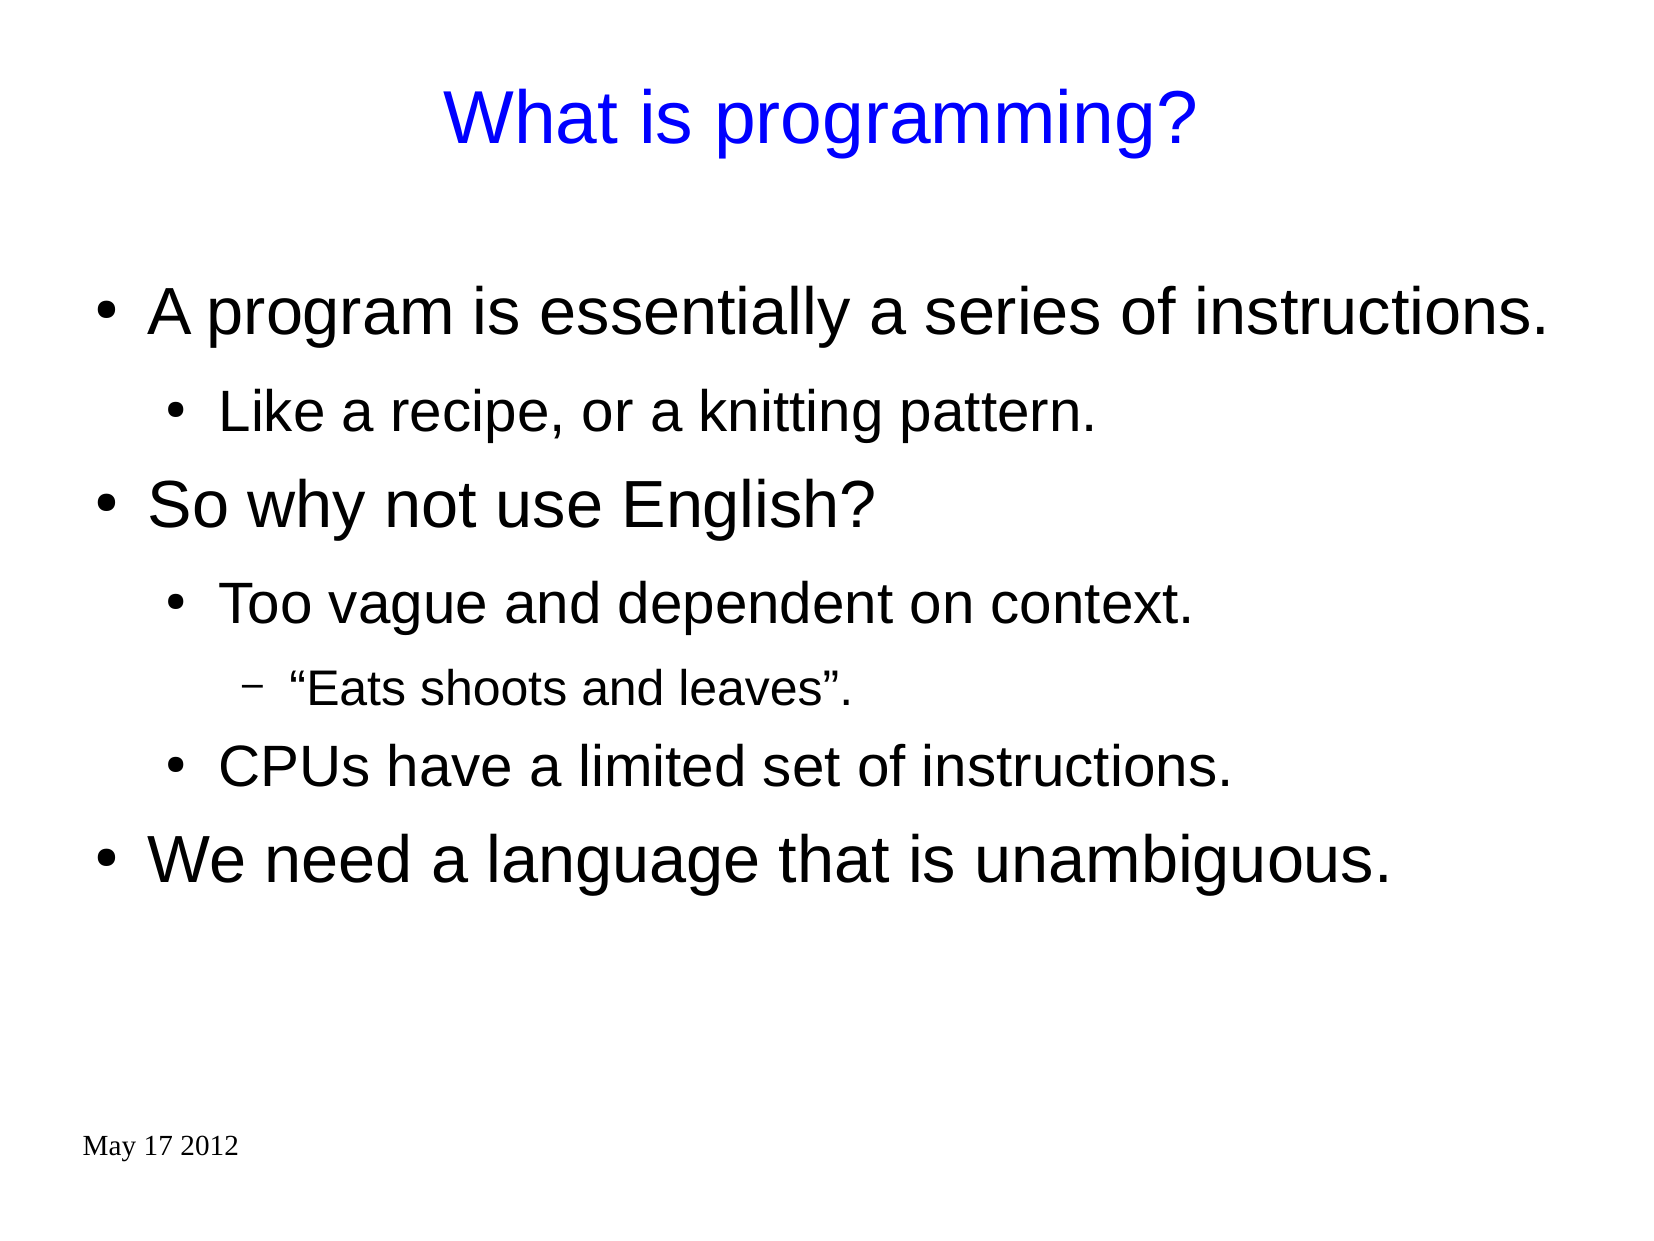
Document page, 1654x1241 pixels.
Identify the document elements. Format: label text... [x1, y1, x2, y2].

title What is programming? [76, 58, 1565, 178]
list A program is essentially a series of instructions. Like a recipe, or a knitting pattern. So why not use English? Too vague and dependent on context. “Eats shoots and leaves”. CPUs have a limited set of instructions. We need a language that is unambiguous. [76, 274, 1565, 1093]
